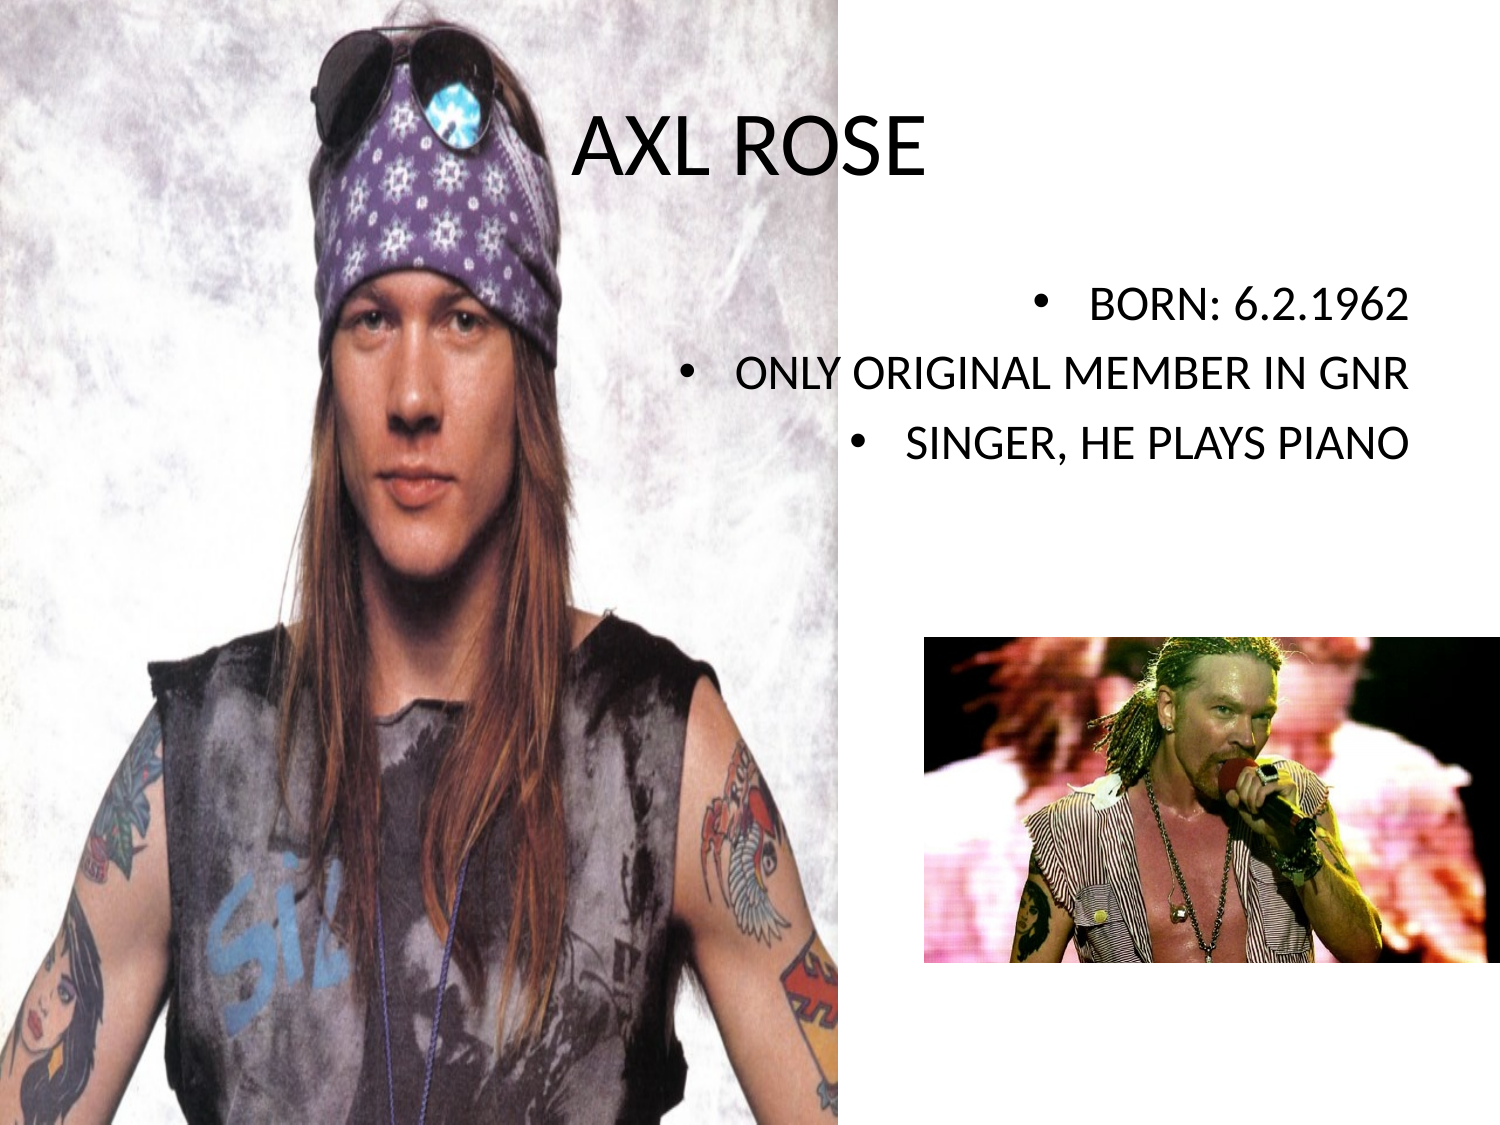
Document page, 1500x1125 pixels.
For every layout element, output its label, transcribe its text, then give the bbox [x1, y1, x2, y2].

picture [0, 0, 838, 1125]
picture [924, 637, 1500, 963]
list BORN: 6.2.1962 ONLY ORIGINAL MEMBER IN GNR SINGER, HE PLAYS PIANO [75, 262, 1425, 1005]
title AXL ROSE [75, 45, 1425, 233]
